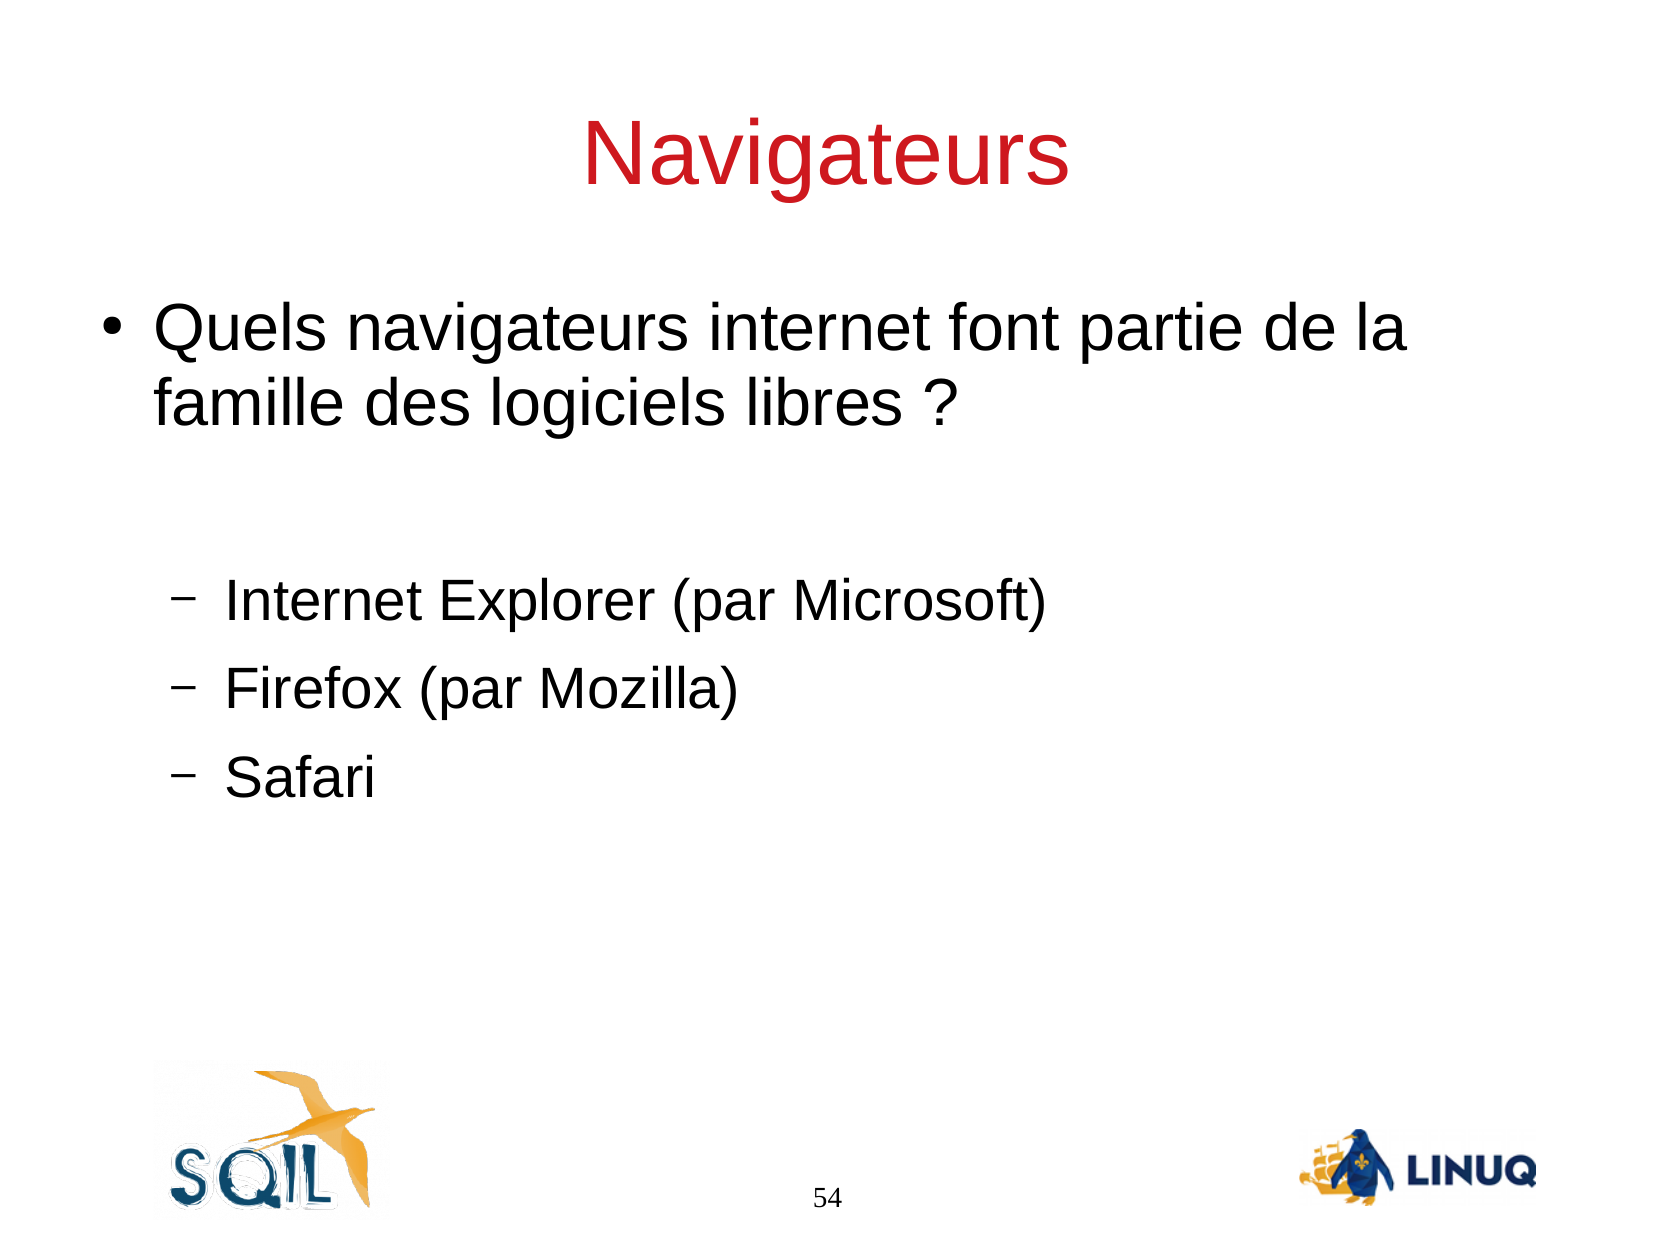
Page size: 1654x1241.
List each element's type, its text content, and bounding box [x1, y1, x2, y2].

list Quels navigateurs internet font partie de la famille des logiciels libres ? Internet Explorer (par Microsoft) Firefox (par Mozilla) Safari [82, 290, 1571, 1010]
title Navigateurs [82, 49, 1571, 257]
picture [1299, 1129, 1536, 1206]
picture [153, 1060, 390, 1220]
